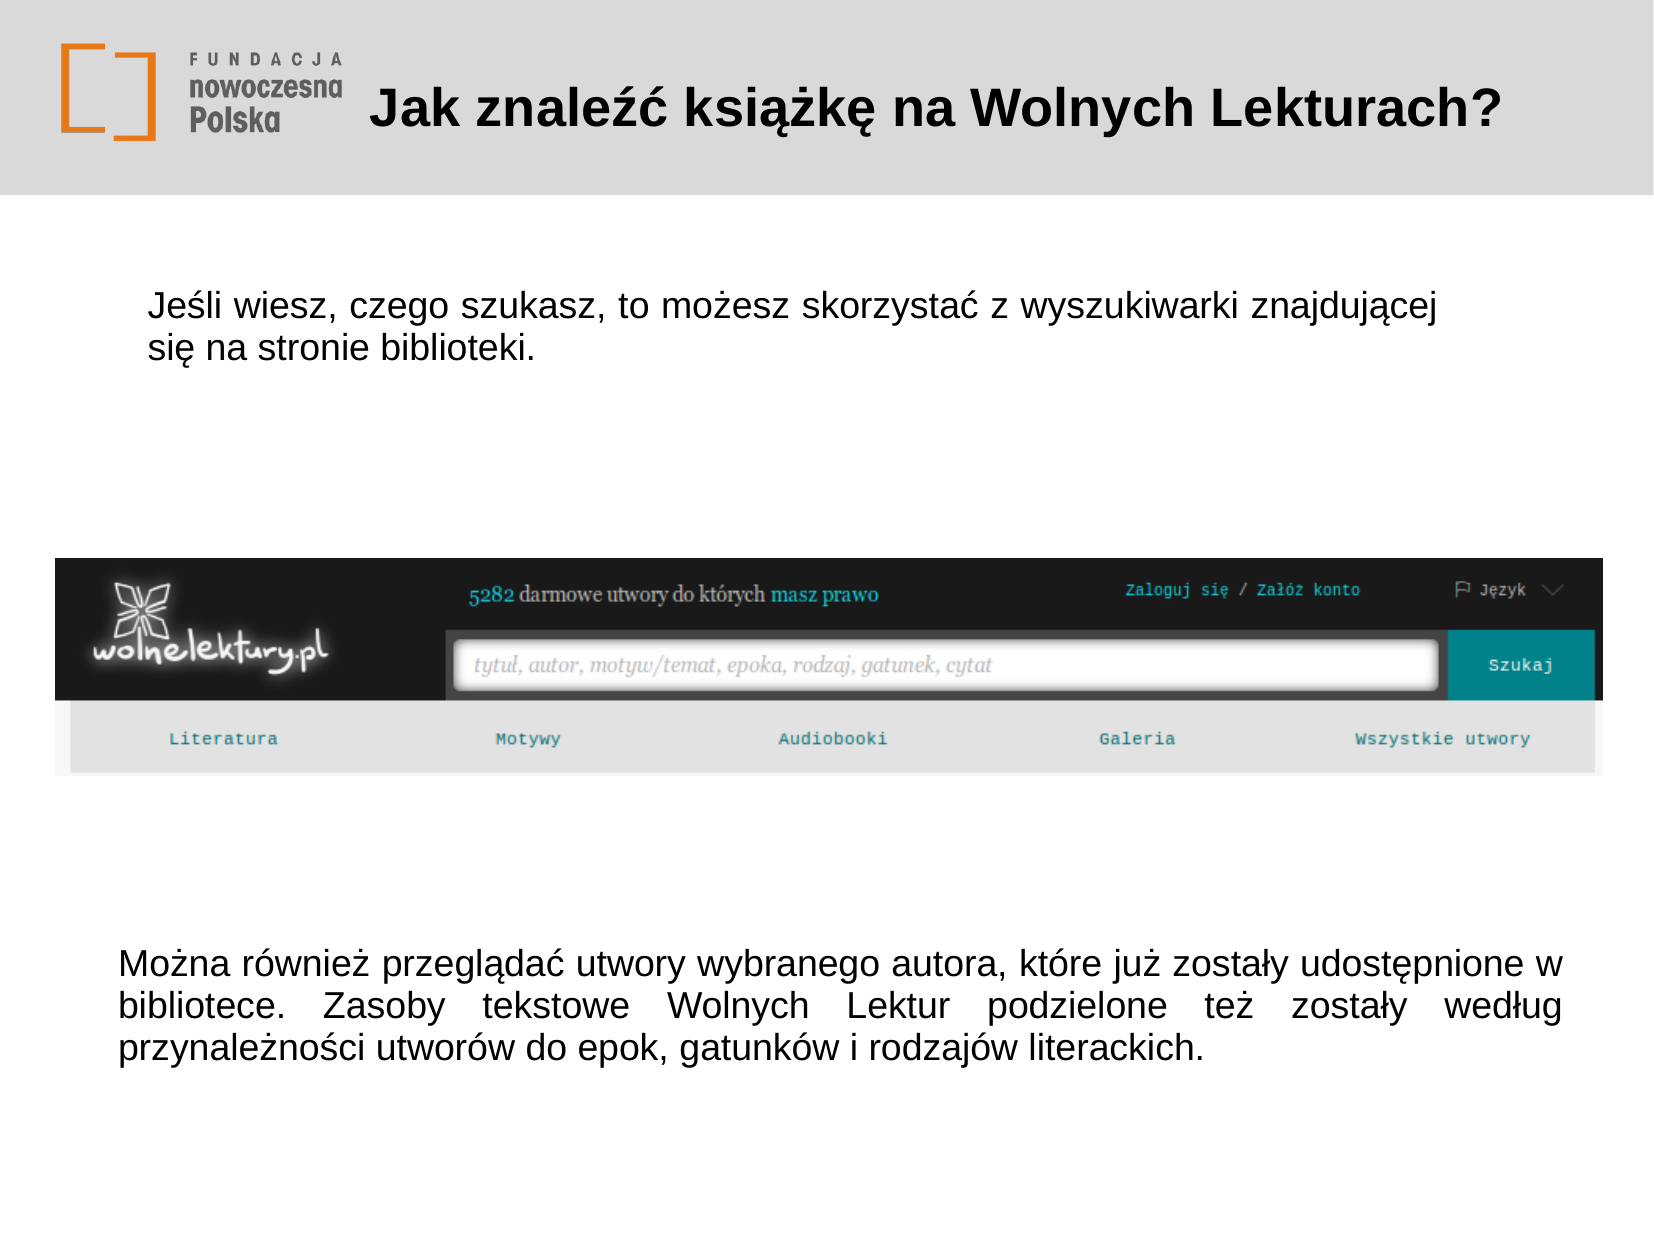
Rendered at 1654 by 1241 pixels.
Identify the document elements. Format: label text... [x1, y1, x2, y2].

text_box Można również przeglądać utwory wybranego autora, które już zostały udostępnione w bibliotece. Zasoby tekstowe Wolnych Lektur podzielone też zostały według przynależności utworów do epok, gatunków i rodzajów literackich. [103, 934, 1578, 1182]
text_box Jeśli wiesz, czego szukasz, to możesz skorzystać z wyszukiwarki znajdującej się na stronie biblioteki. [132, 277, 1457, 460]
picture [58, 34, 345, 154]
picture [55, 558, 1603, 776]
text_box Jak znaleźć książkę na Wolnych Lekturach? [0, 0, 1654, 196]
